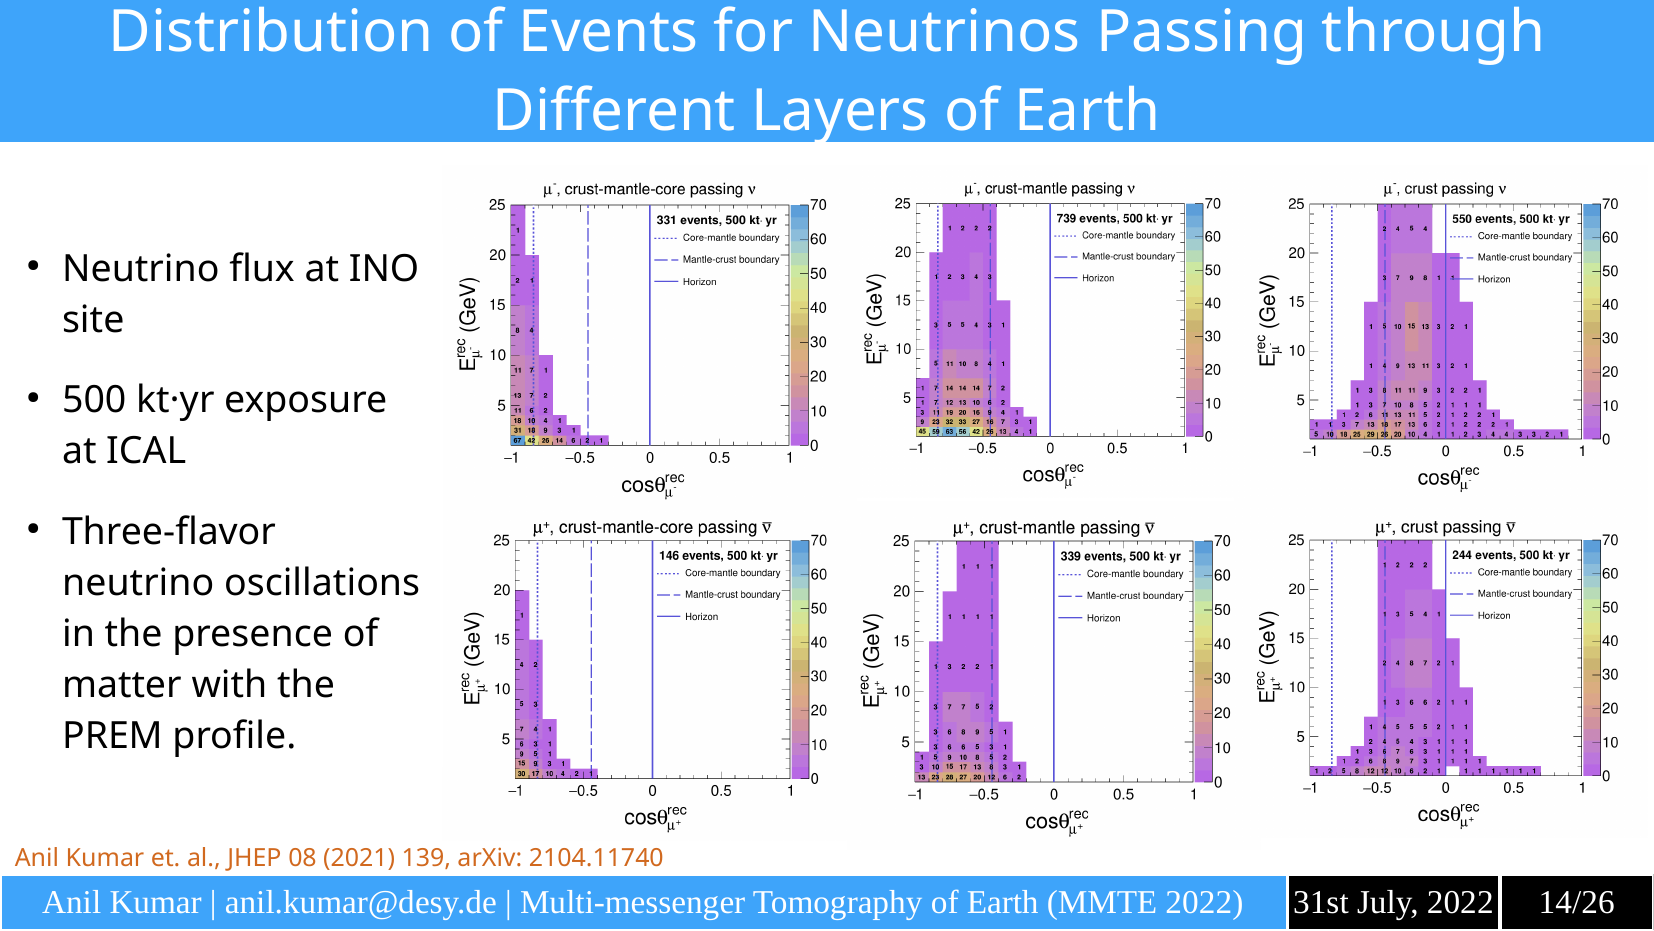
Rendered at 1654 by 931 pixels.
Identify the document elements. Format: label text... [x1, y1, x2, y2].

picture [442, 165, 1648, 832]
text_box Neutrino flux at INO site 500 kt·yr exposure at ICAL Three-flavor neutrino oscillations in the presence of matter with the PREM profile. [11, 233, 443, 756]
text_box Anil Kumar et. al., JHEP 08 (2021) 139, arXiv: 2104.11740 [0, 832, 1654, 881]
title Distribution of Events for Neutrinos Passing through Different Layers of Earth [0, 0, 1654, 146]
